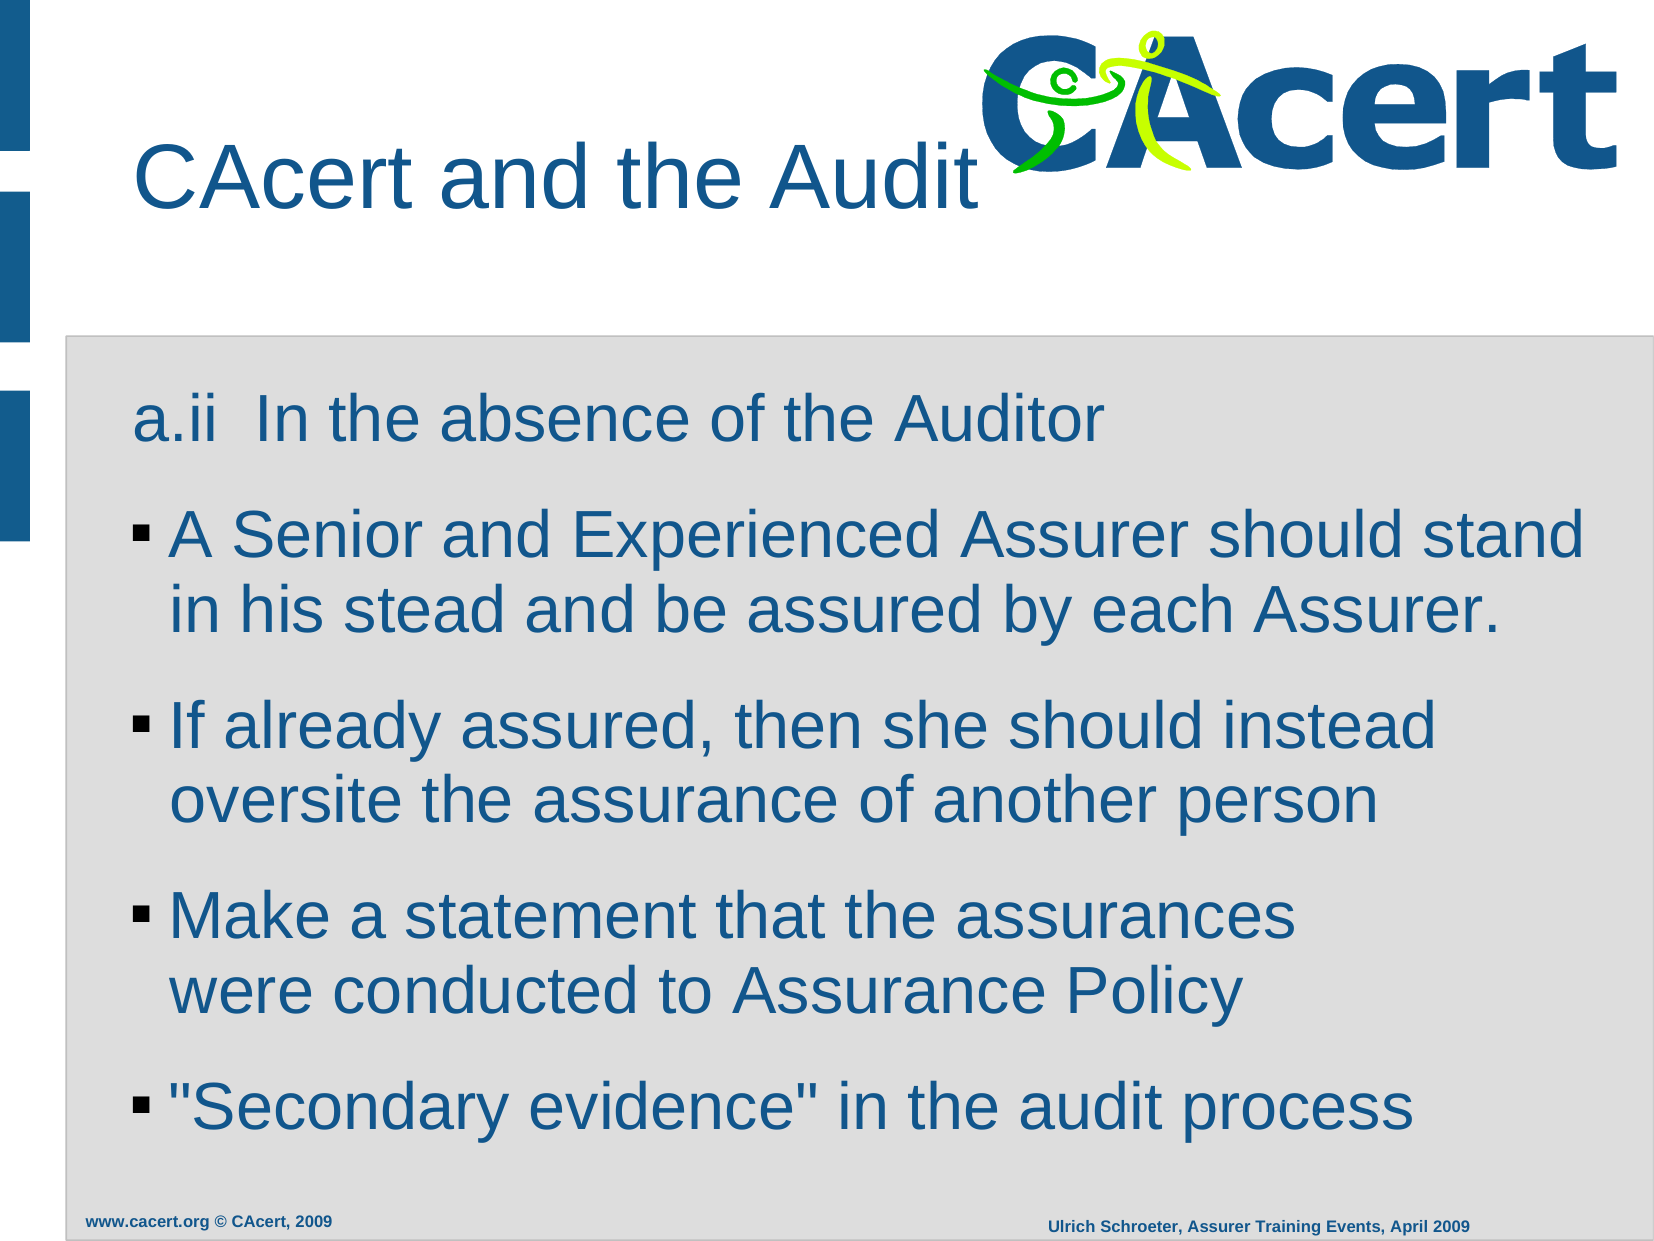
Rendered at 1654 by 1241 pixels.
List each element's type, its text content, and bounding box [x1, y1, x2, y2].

text_box CAcert and the Audit [118, 118, 995, 236]
text_box a.ii In the absence of the Auditor A Senior and Experienced Assurer should stand in his stead and be assured by each Assurer. If already assured, then she should instead oversite the assurance of another person Make a statement that the assurances were conducted to Assurance Policy "Secondary evidence" in the audit process [118, 373, 1602, 1152]
